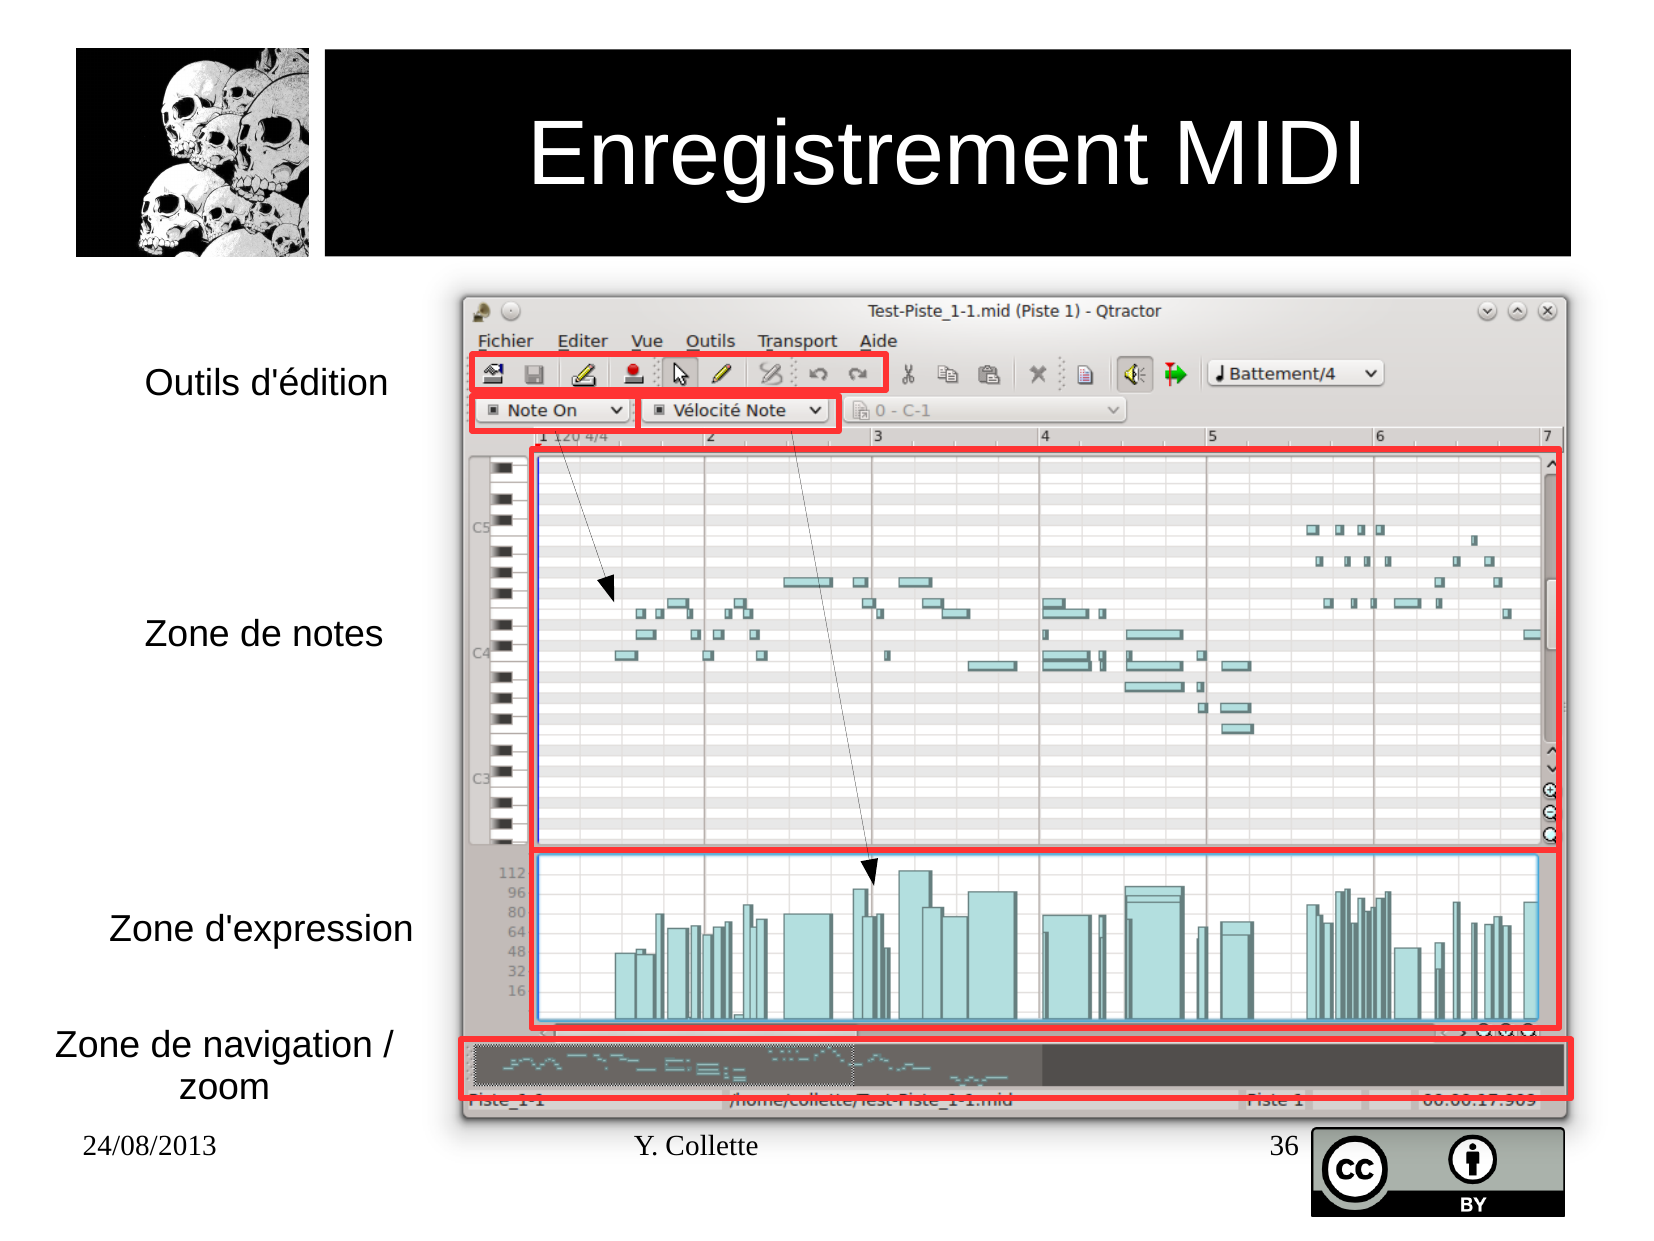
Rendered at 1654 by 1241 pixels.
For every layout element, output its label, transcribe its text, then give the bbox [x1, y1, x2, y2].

text_box Zone d'expression [94, 899, 438, 957]
picture [411, 245, 1619, 1217]
text_box Zone de navigation / zoom [23, 1015, 426, 1115]
text_box Zone de notes [129, 604, 402, 662]
title Enregistrement MIDI [324, 49, 1571, 257]
text_box Outils d'édition [129, 354, 414, 412]
picture [76, 48, 309, 257]
